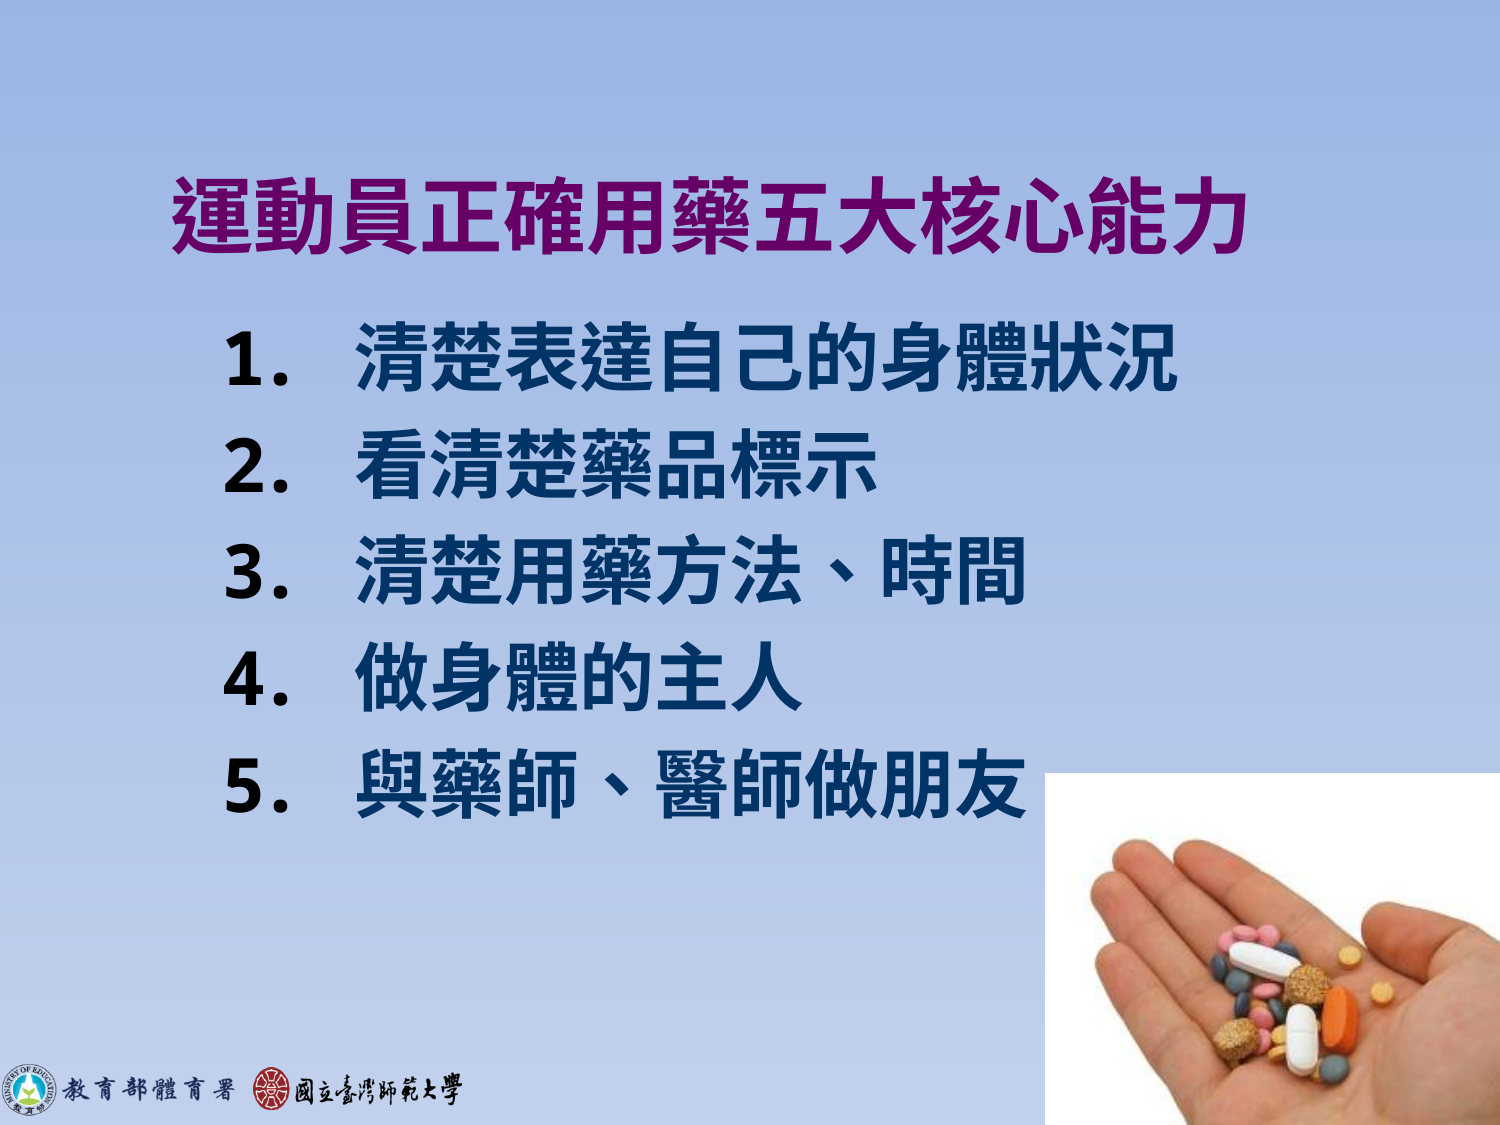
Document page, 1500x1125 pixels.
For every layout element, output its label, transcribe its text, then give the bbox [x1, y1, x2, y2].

title 運動員正確用藥五大核心能力 [53, 160, 1371, 267]
picture [1045, 773, 1500, 1125]
list 清楚表達自己的身體狀況 看清楚藥品標示 清楚用藥方法、時間 做身體的主人 與藥師、醫師做朋友 [206, 303, 1353, 952]
